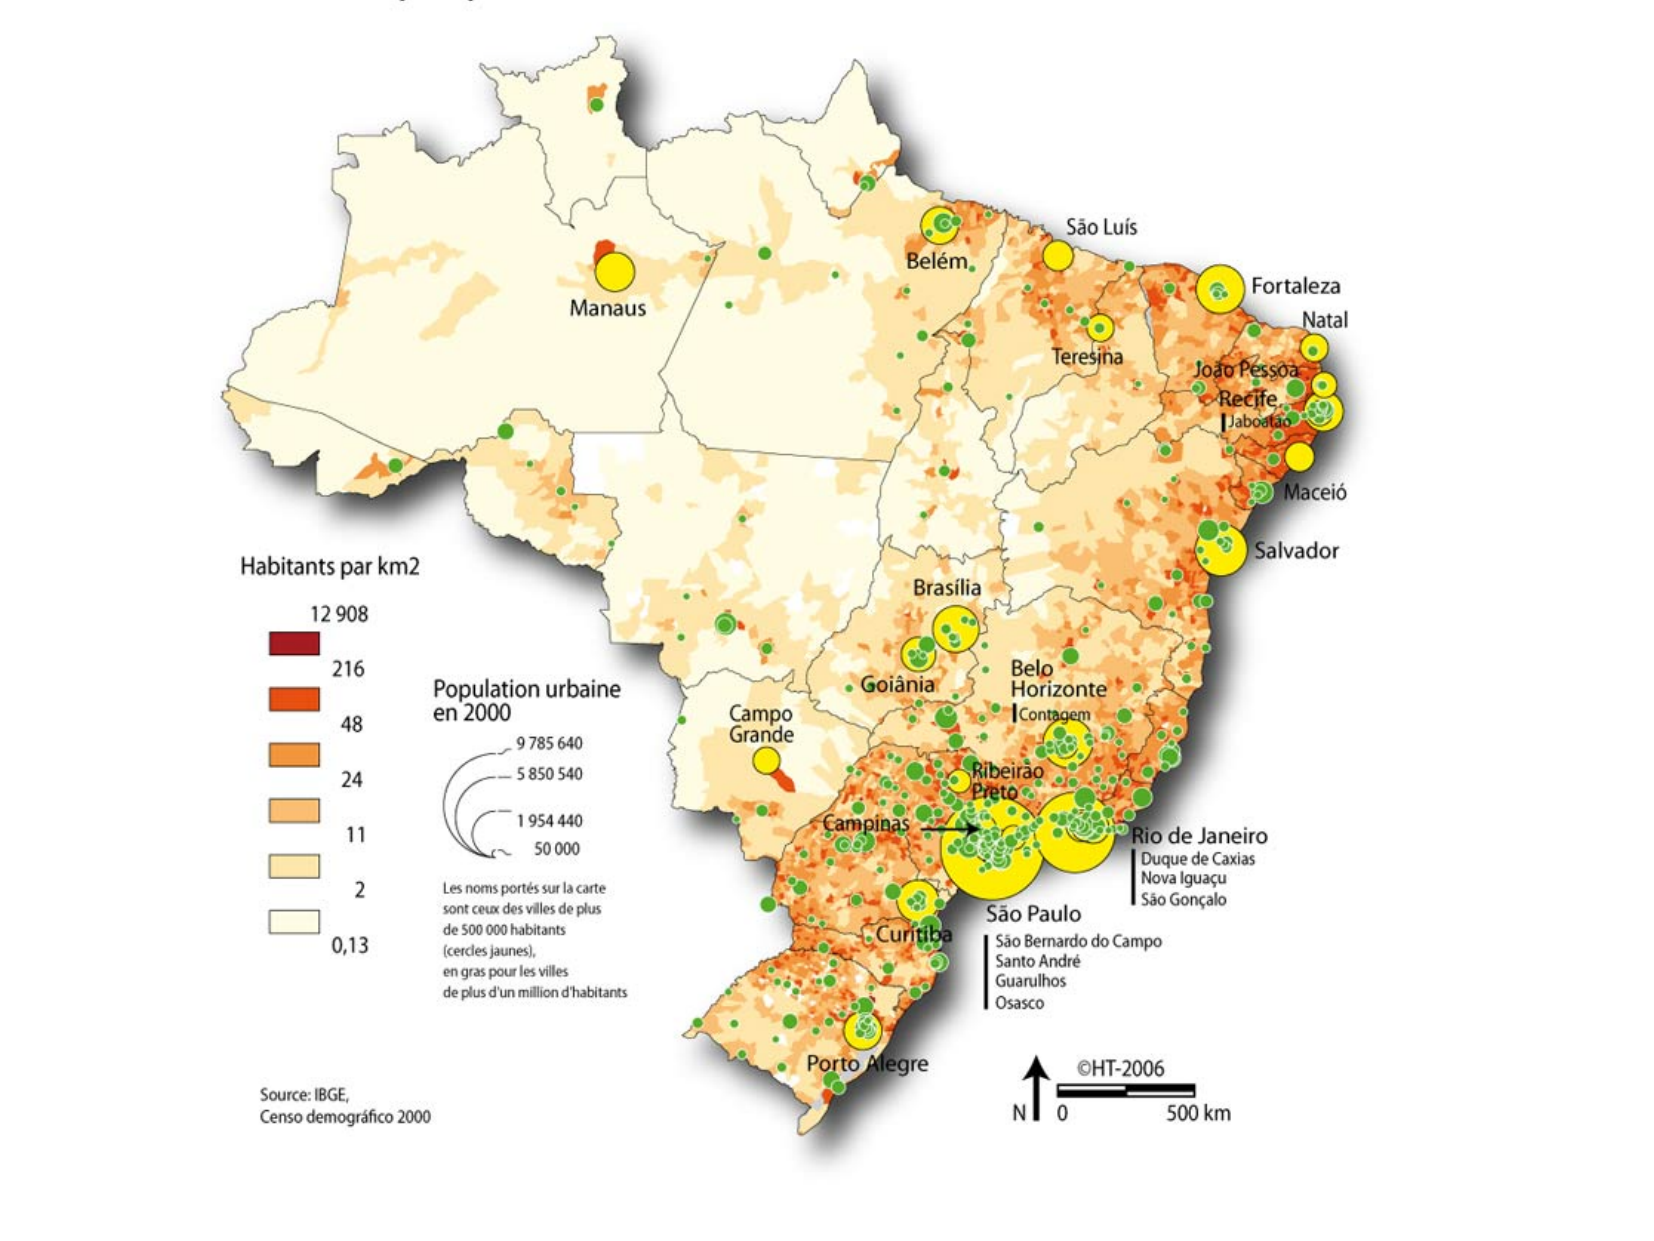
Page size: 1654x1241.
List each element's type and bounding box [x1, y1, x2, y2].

picture [200, 0, 1385, 1193]
